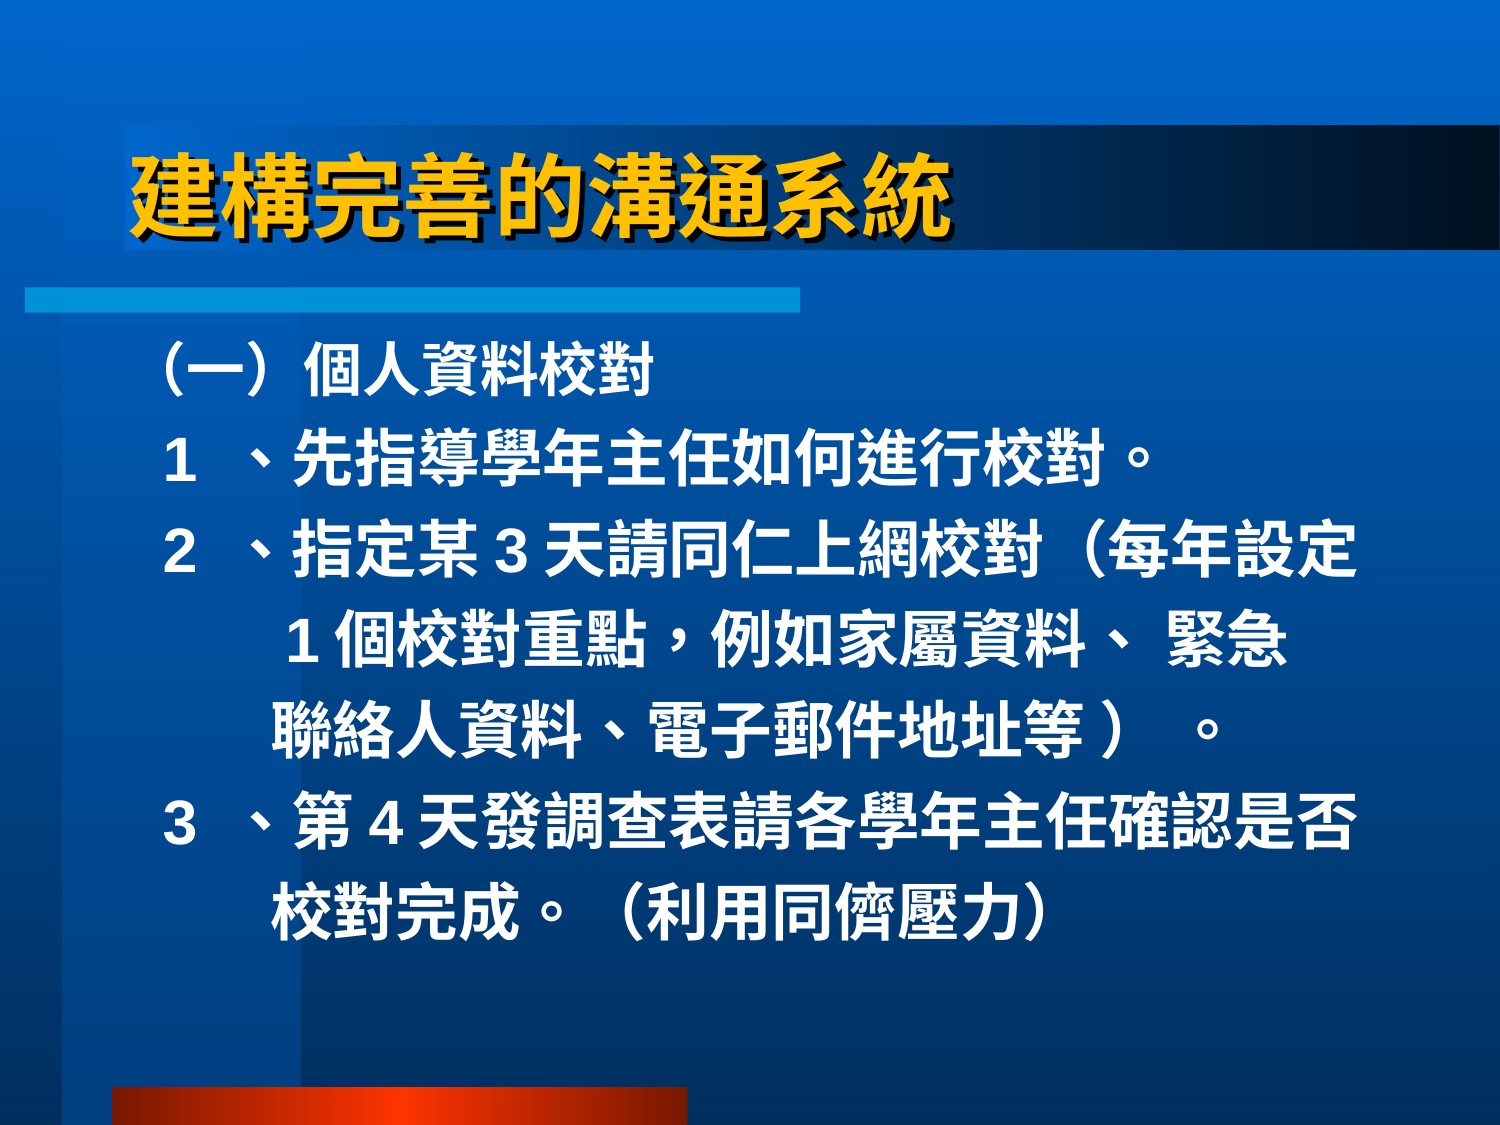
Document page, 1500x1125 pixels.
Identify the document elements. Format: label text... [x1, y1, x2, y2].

title 建構完善的溝通系統 [112, 99, 1388, 288]
list （一）個人資料校對 1 、先指導學年主任如何進行校對。 2 、指定某3天請同仁上網校對（每年設定 1個校對重點，例如家屬資料、 緊急 聯絡人資料、電子郵件地址等 ） 。 3 、第4天發調查表請各學年主任確認是否 校對完成。（利用同儕壓力） [112, 324, 1424, 1059]
